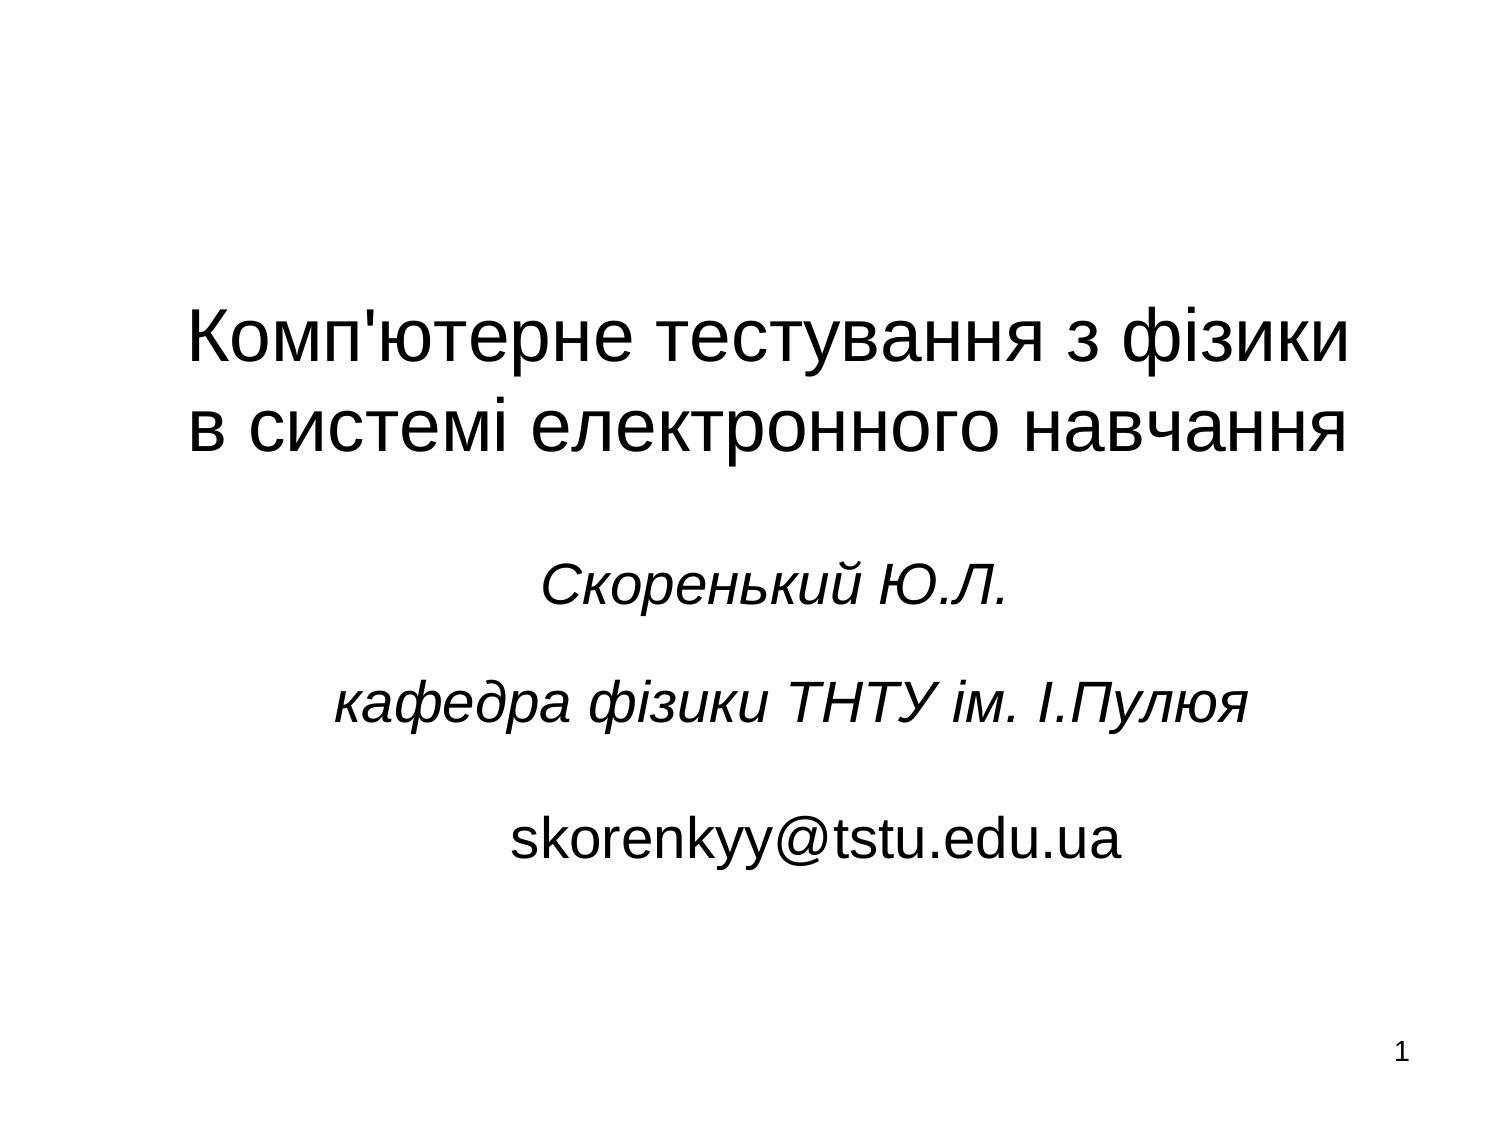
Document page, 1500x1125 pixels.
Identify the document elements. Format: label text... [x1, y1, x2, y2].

text_box skorenkyy@tstu.edu.ua [496, 792, 1138, 879]
text_box кафедра фізики ТНТУ ім. І.Пулюя [319, 656, 1281, 743]
text_box Скоренький Ю.Л. [526, 538, 1043, 625]
text_box Комп'ютерне тестування з фізики в системі електронного навчання [171, 278, 1388, 475]
